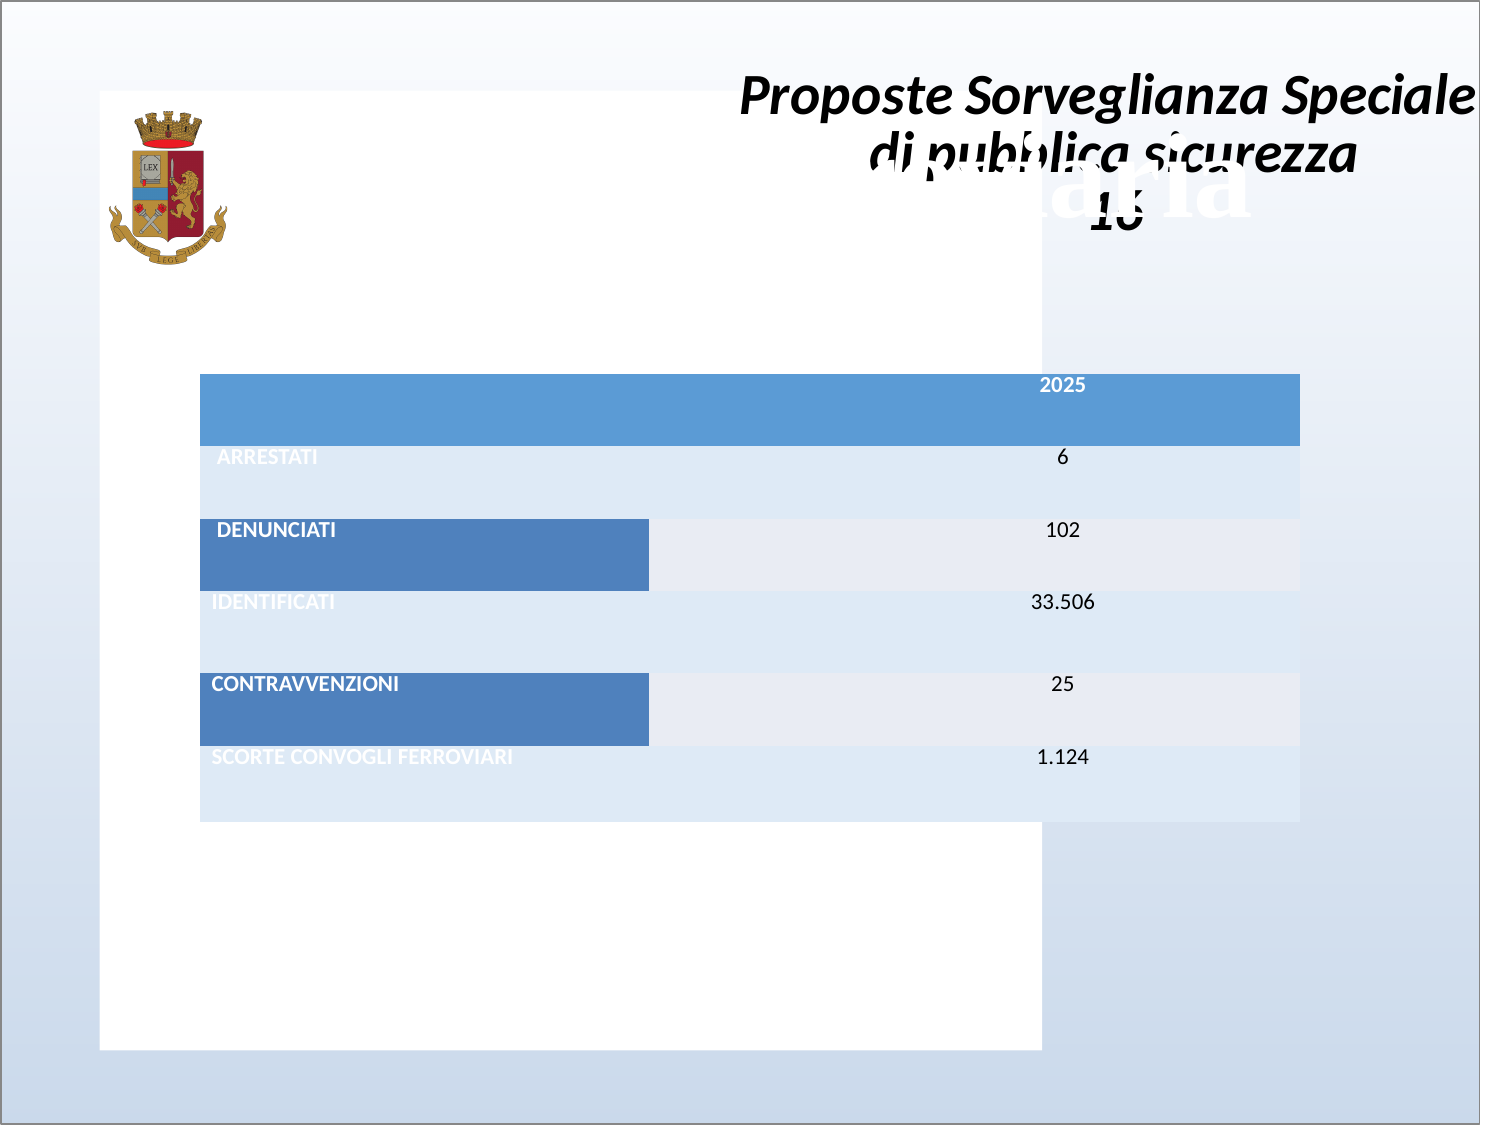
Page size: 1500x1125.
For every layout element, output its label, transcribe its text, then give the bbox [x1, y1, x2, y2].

table_cell [649, 446, 826, 519]
table_cell DENUNCIATI [200, 519, 649, 591]
table_cell CONTRAVVENZIONI [200, 673, 649, 746]
table_cell SCORTE CONVOGLI FERROVIARI [200, 746, 649, 822]
table_cell IDENTIFICATI [200, 591, 649, 673]
table_cell 102 [826, 519, 1300, 591]
table_header [200, 374, 649, 446]
table_cell [649, 591, 826, 673]
table_header 2025 [826, 374, 1300, 446]
table_cell [649, 519, 826, 591]
table_cell 1.124 [826, 746, 1300, 822]
table_cell ARRESTATI [200, 446, 649, 519]
table_header [649, 374, 826, 446]
chart [0, 0, 1500, 1125]
table_cell 33.506 [826, 591, 1300, 673]
table_cell 25 [826, 673, 1300, 746]
table_cell [649, 746, 826, 822]
table_cell [649, 673, 826, 746]
table_cell 6 [826, 446, 1300, 519]
